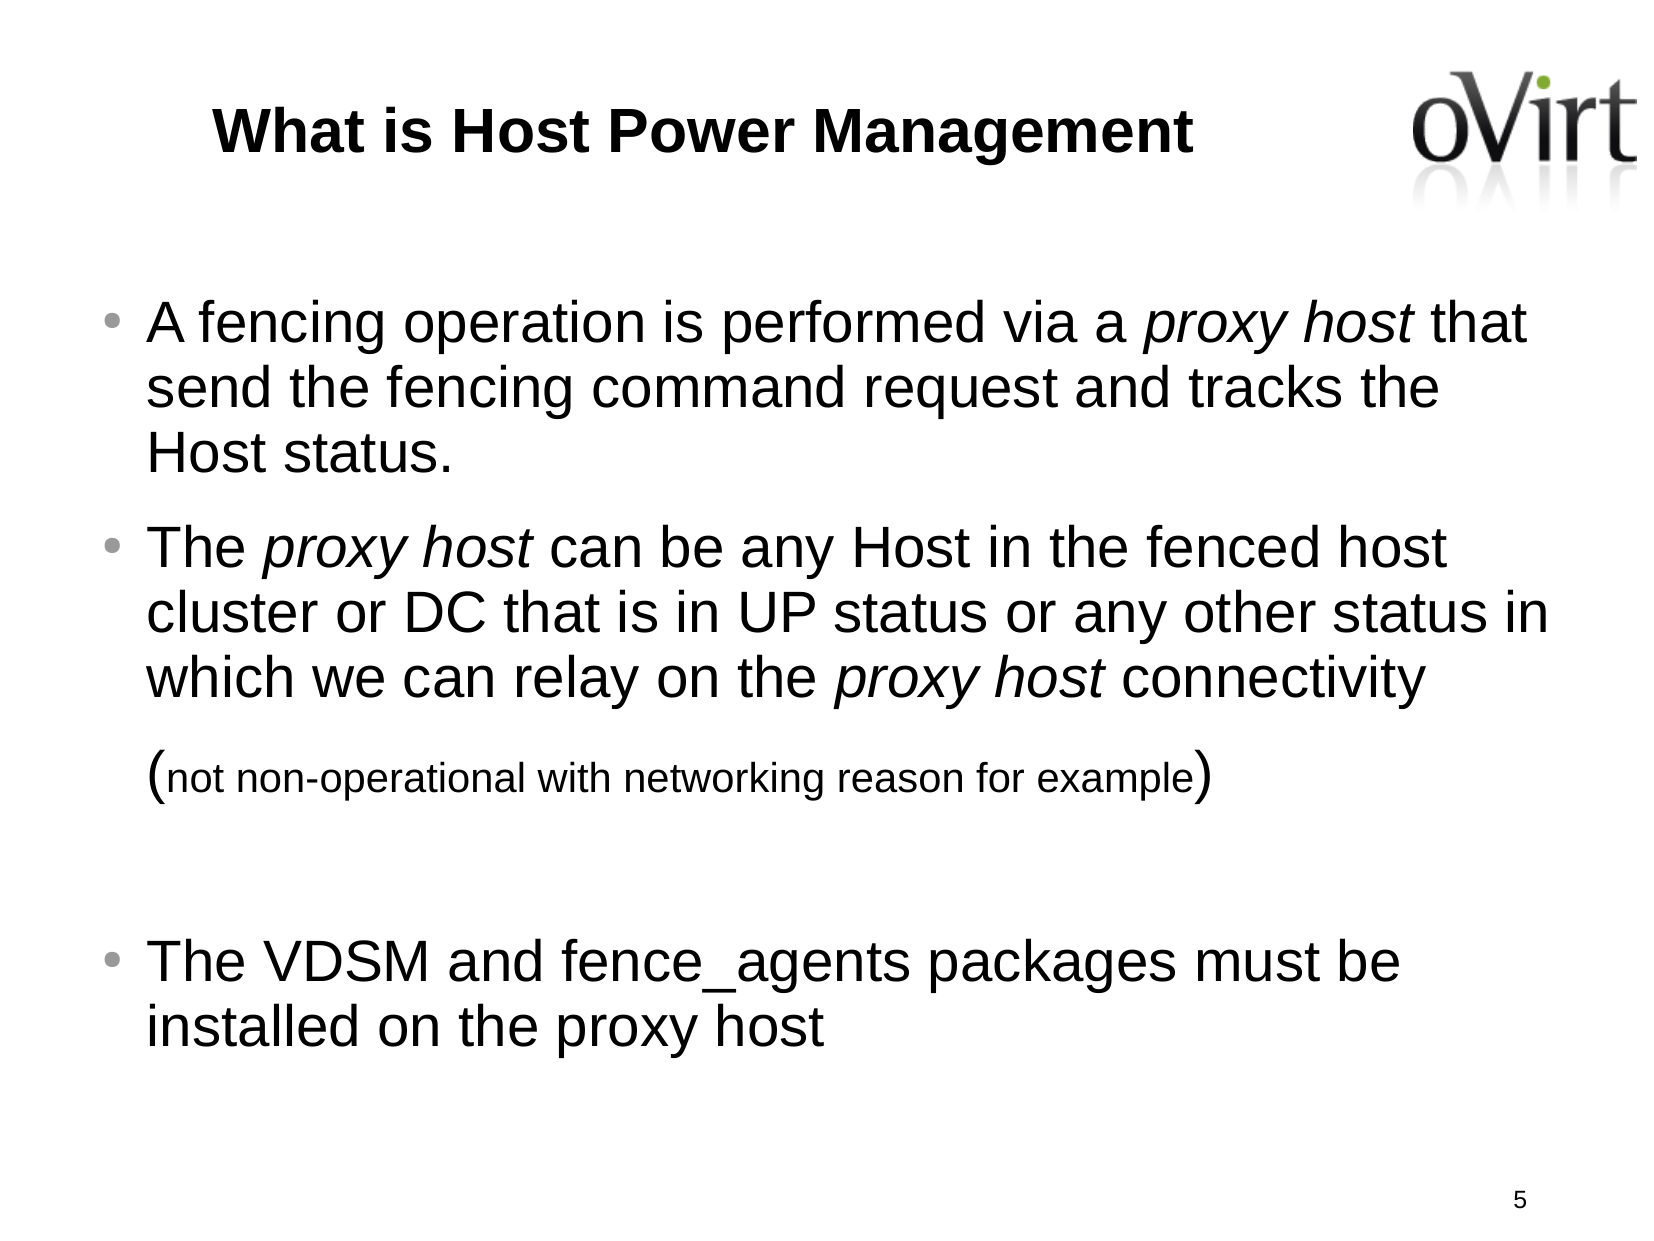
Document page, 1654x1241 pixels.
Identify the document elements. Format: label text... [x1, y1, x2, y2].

picture [1413, 63, 1637, 212]
title What is Host Power Management [82, 37, 1303, 226]
list A fencing operation is performed via a proxy host that send the fencing command request and tracks the Host status. The proxy host can be any Host in the fenced host cluster or DC that is in UP status or any other status in which we can relay on the proxy host connectivity (not non-operational with networking reason for example) The VDSM and fence_agents packages must be installed on the proxy host [86, 290, 1576, 1059]
